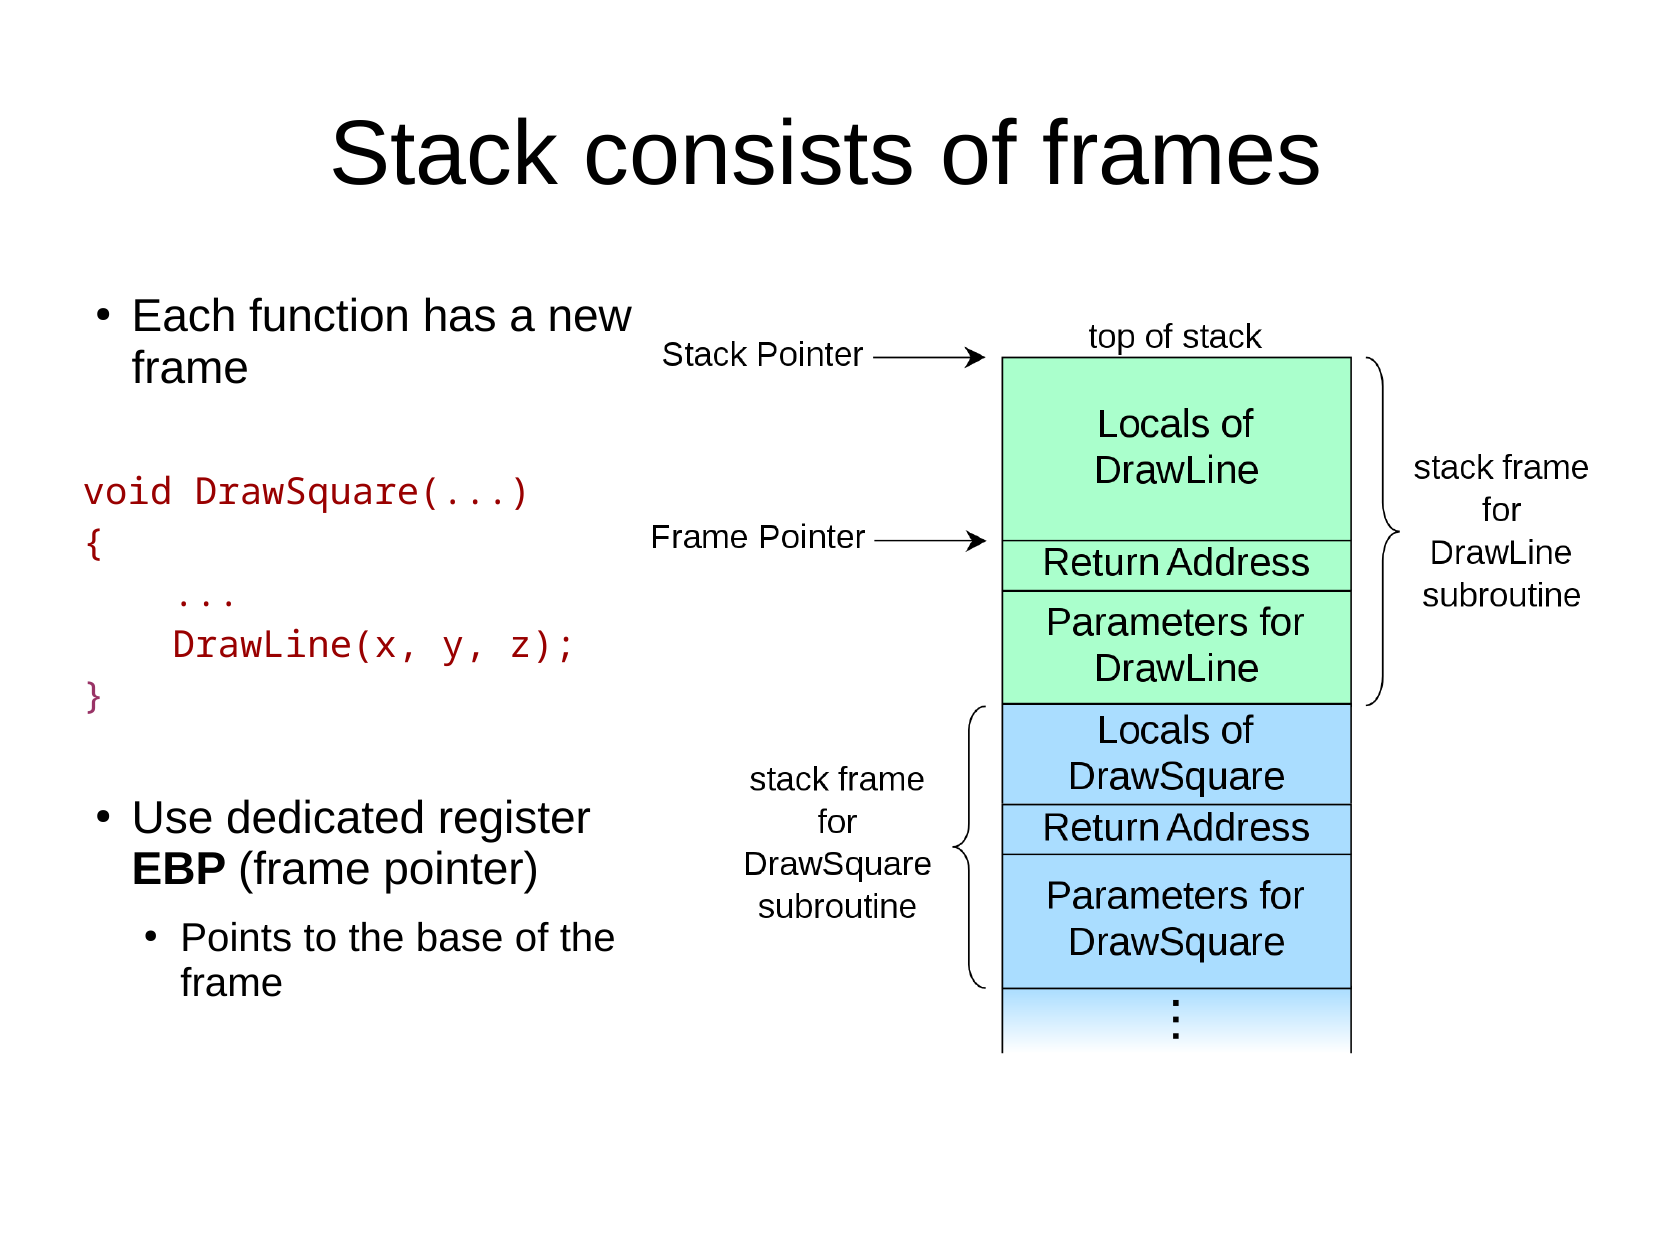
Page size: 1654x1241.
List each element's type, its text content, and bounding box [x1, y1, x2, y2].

title Stack consists of frames [82, 49, 1571, 257]
list Each function has a new frame void DrawSquare(...) { ... DrawLine(x, y, z); } Use dedicated register EBP (frame pointer) Points to the base of the frame [82, 290, 638, 1010]
picture [642, 295, 1613, 1088]
